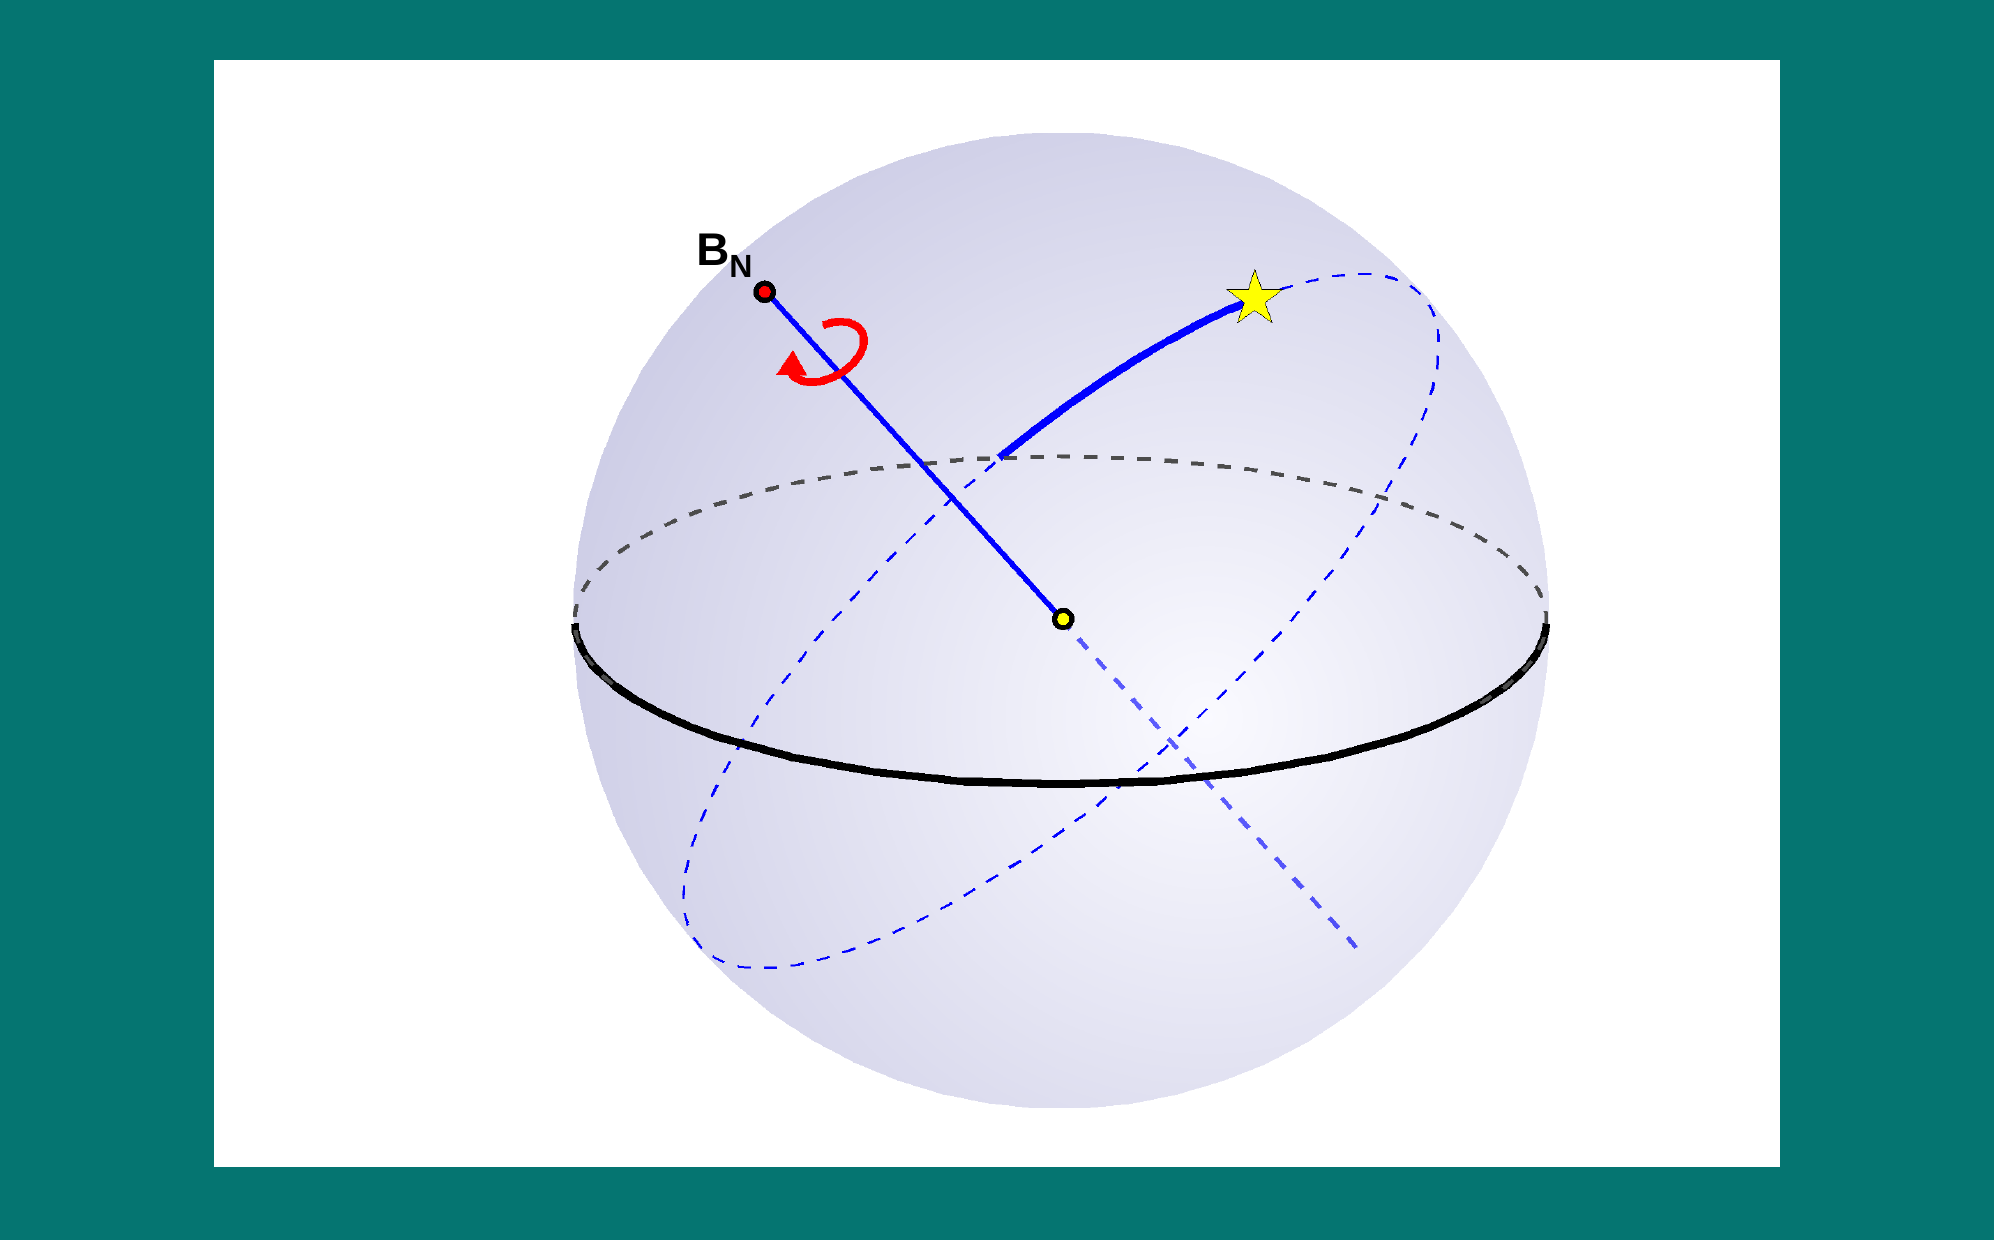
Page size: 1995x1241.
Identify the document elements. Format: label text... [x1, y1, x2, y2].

picture [214, 60, 1780, 1168]
text_box BN [681, 216, 768, 292]
